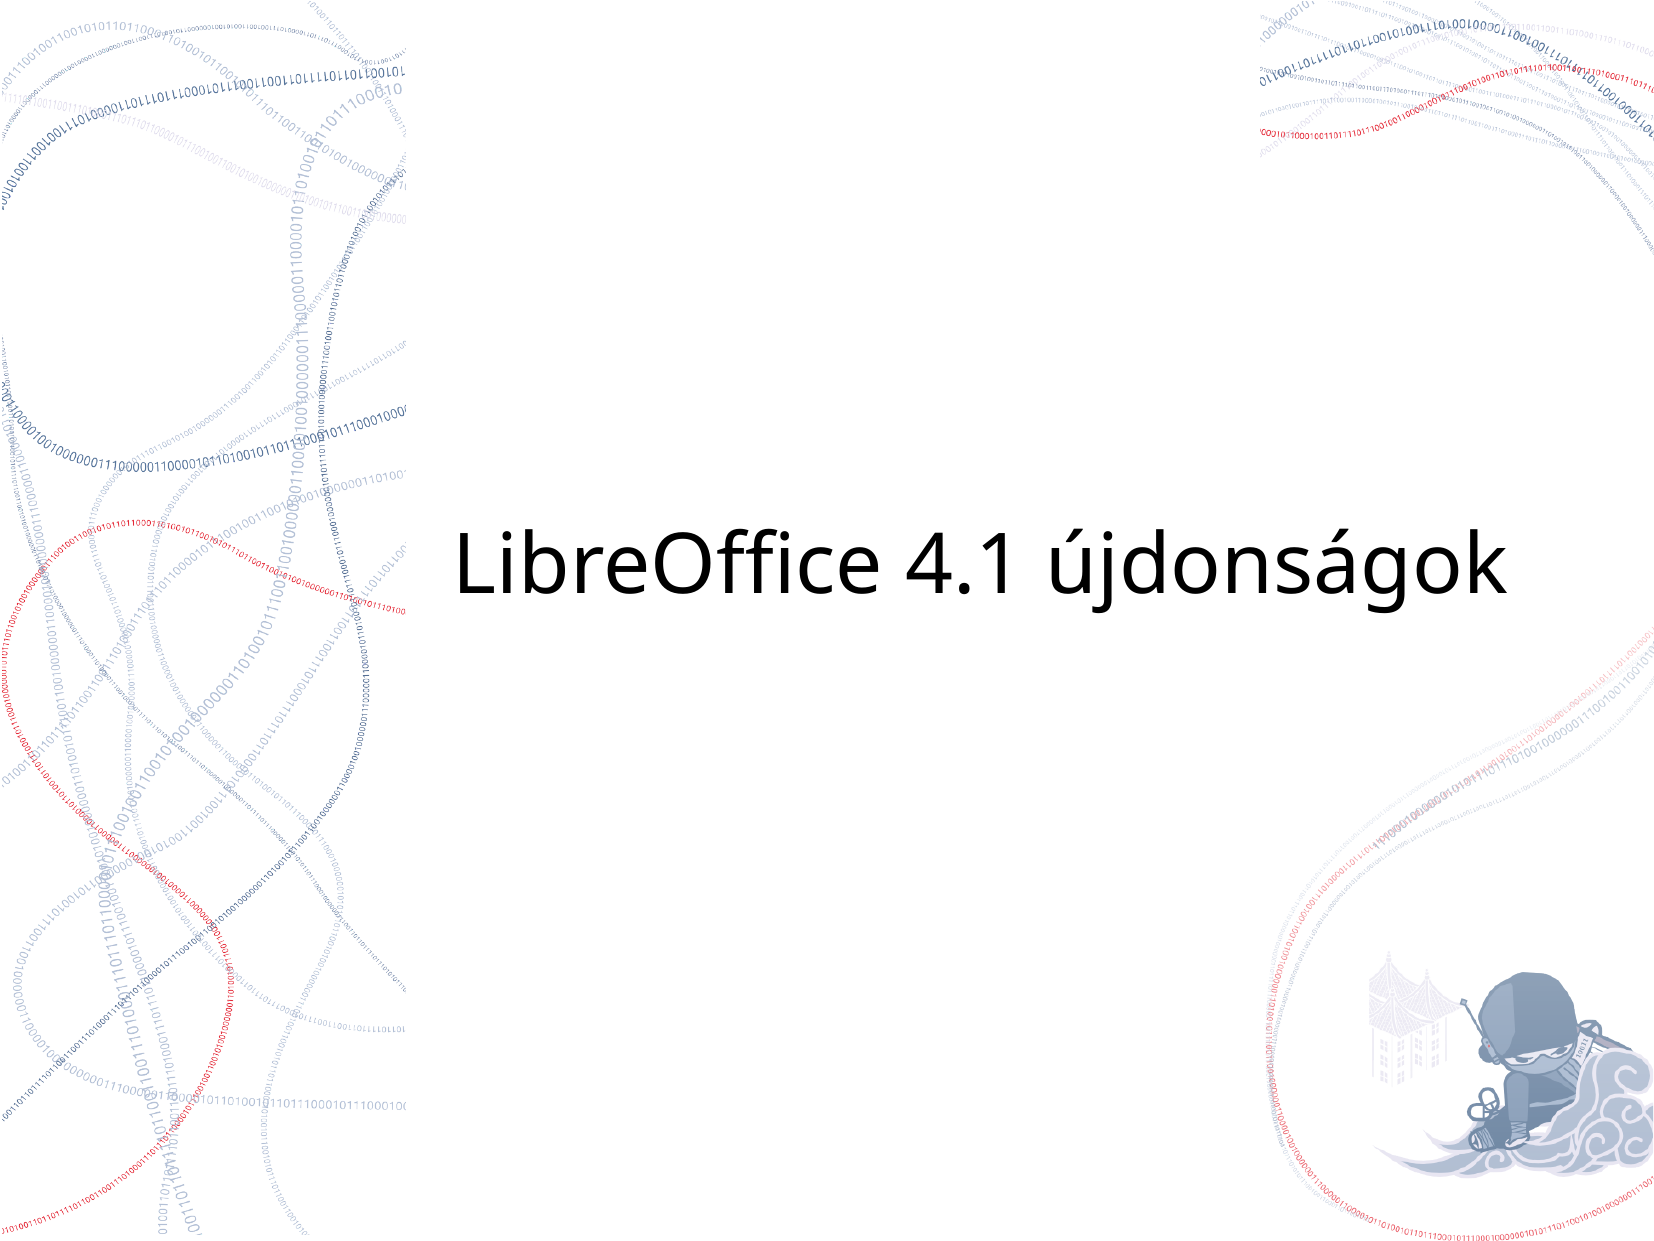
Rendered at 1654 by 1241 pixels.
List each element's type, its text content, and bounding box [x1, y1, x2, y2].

picture [1260, 1, 1654, 287]
picture [2, 1, 406, 1235]
title LibreOffice 4.1 újdonságok [149, 496, 1509, 626]
